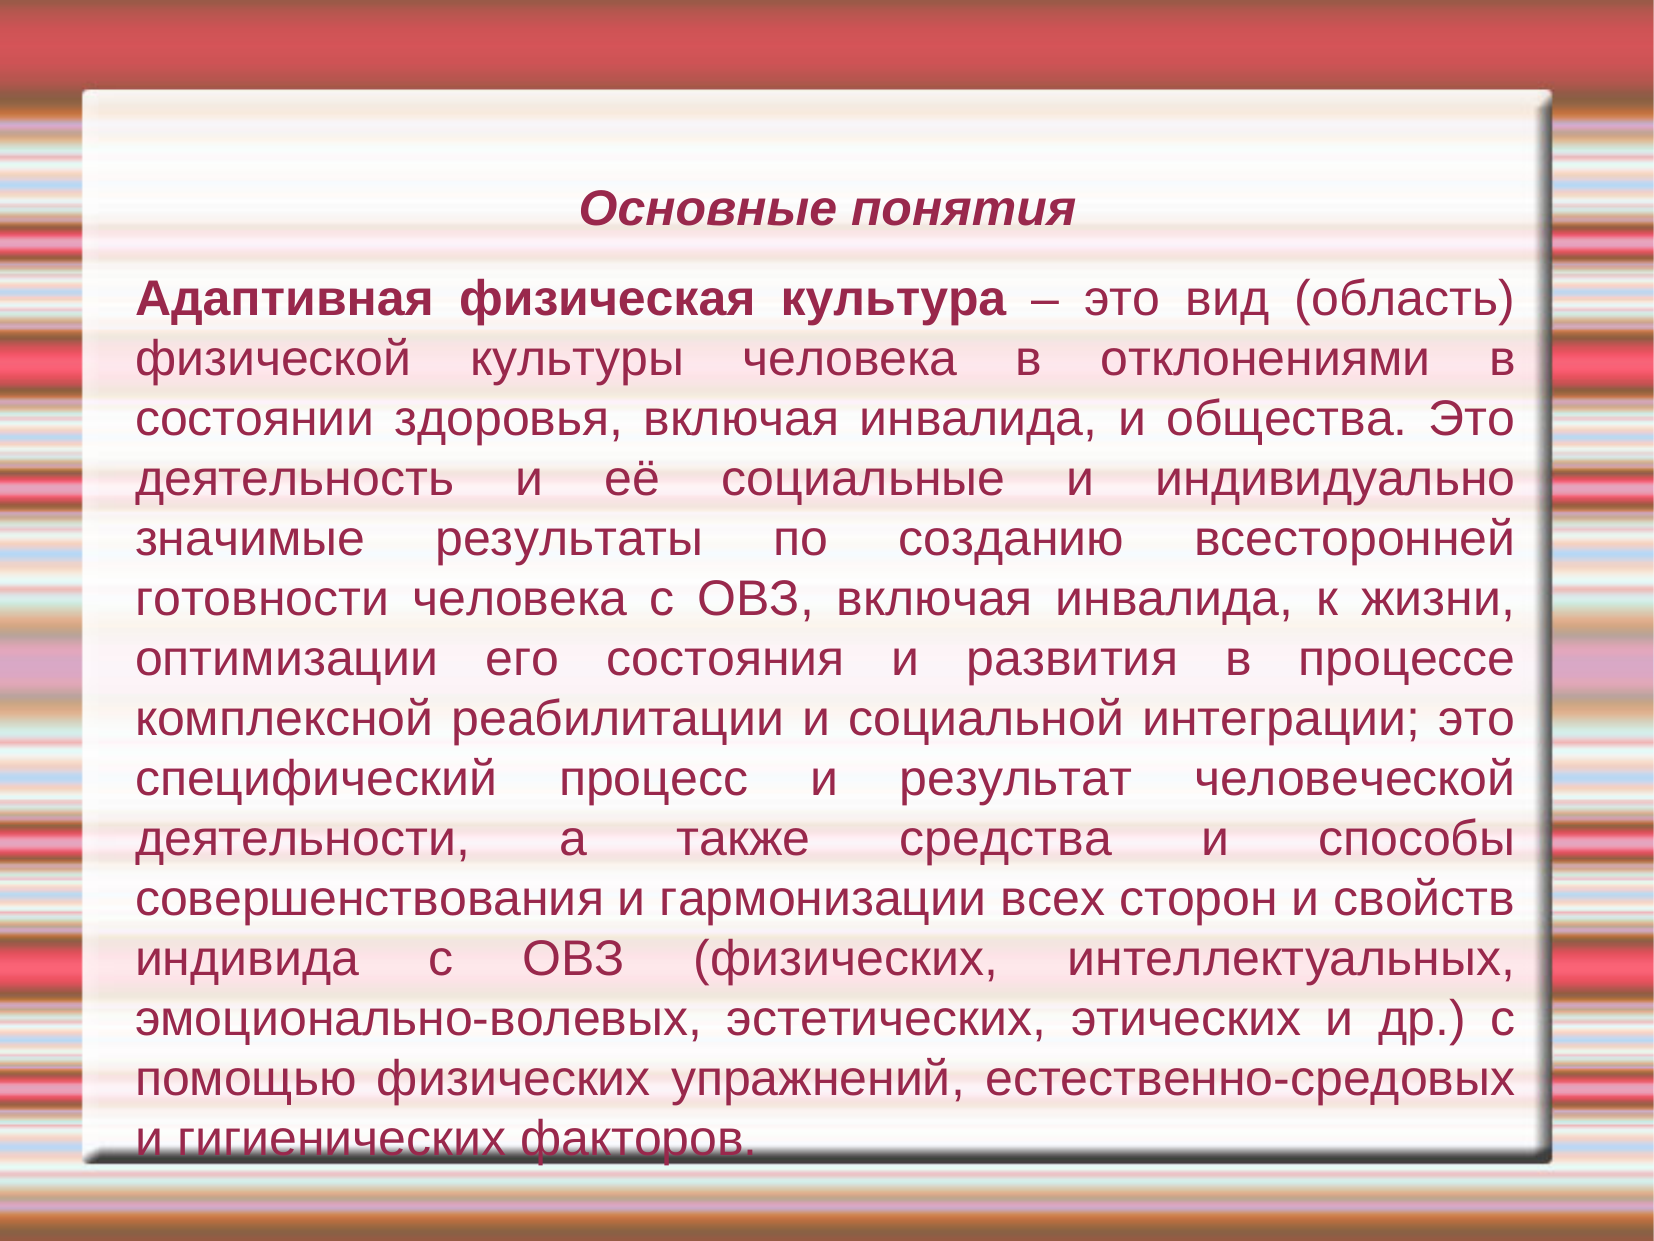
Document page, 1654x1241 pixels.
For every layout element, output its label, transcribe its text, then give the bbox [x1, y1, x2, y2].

subtitle Адаптивная физическая культура – это вид (область) физической культуры человека в отклонениями в состоянии здоровья, включая инвалида, и общества. Это деятельность и её социальные и индивидуально значимые результаты по созданию всесторонней готовности человека с ОВЗ, включая инвалида, к жизни, оптимизации его состояния и развития в процессе комплексной реабилитации и социальной интеграции; это специфический процесс и результат человеческой деятельности, а также средства и способы совершенствования и гармонизации всех сторон и свойств индивида с ОВЗ (физических, интеллектуальных, эмоционально-волевых, эстетических, этических и др.) с помощью физических упражнений, естественно-средовых и гигиенических факторов. [134, 265, 1516, 1132]
title Основные понятия [121, 114, 1534, 296]
